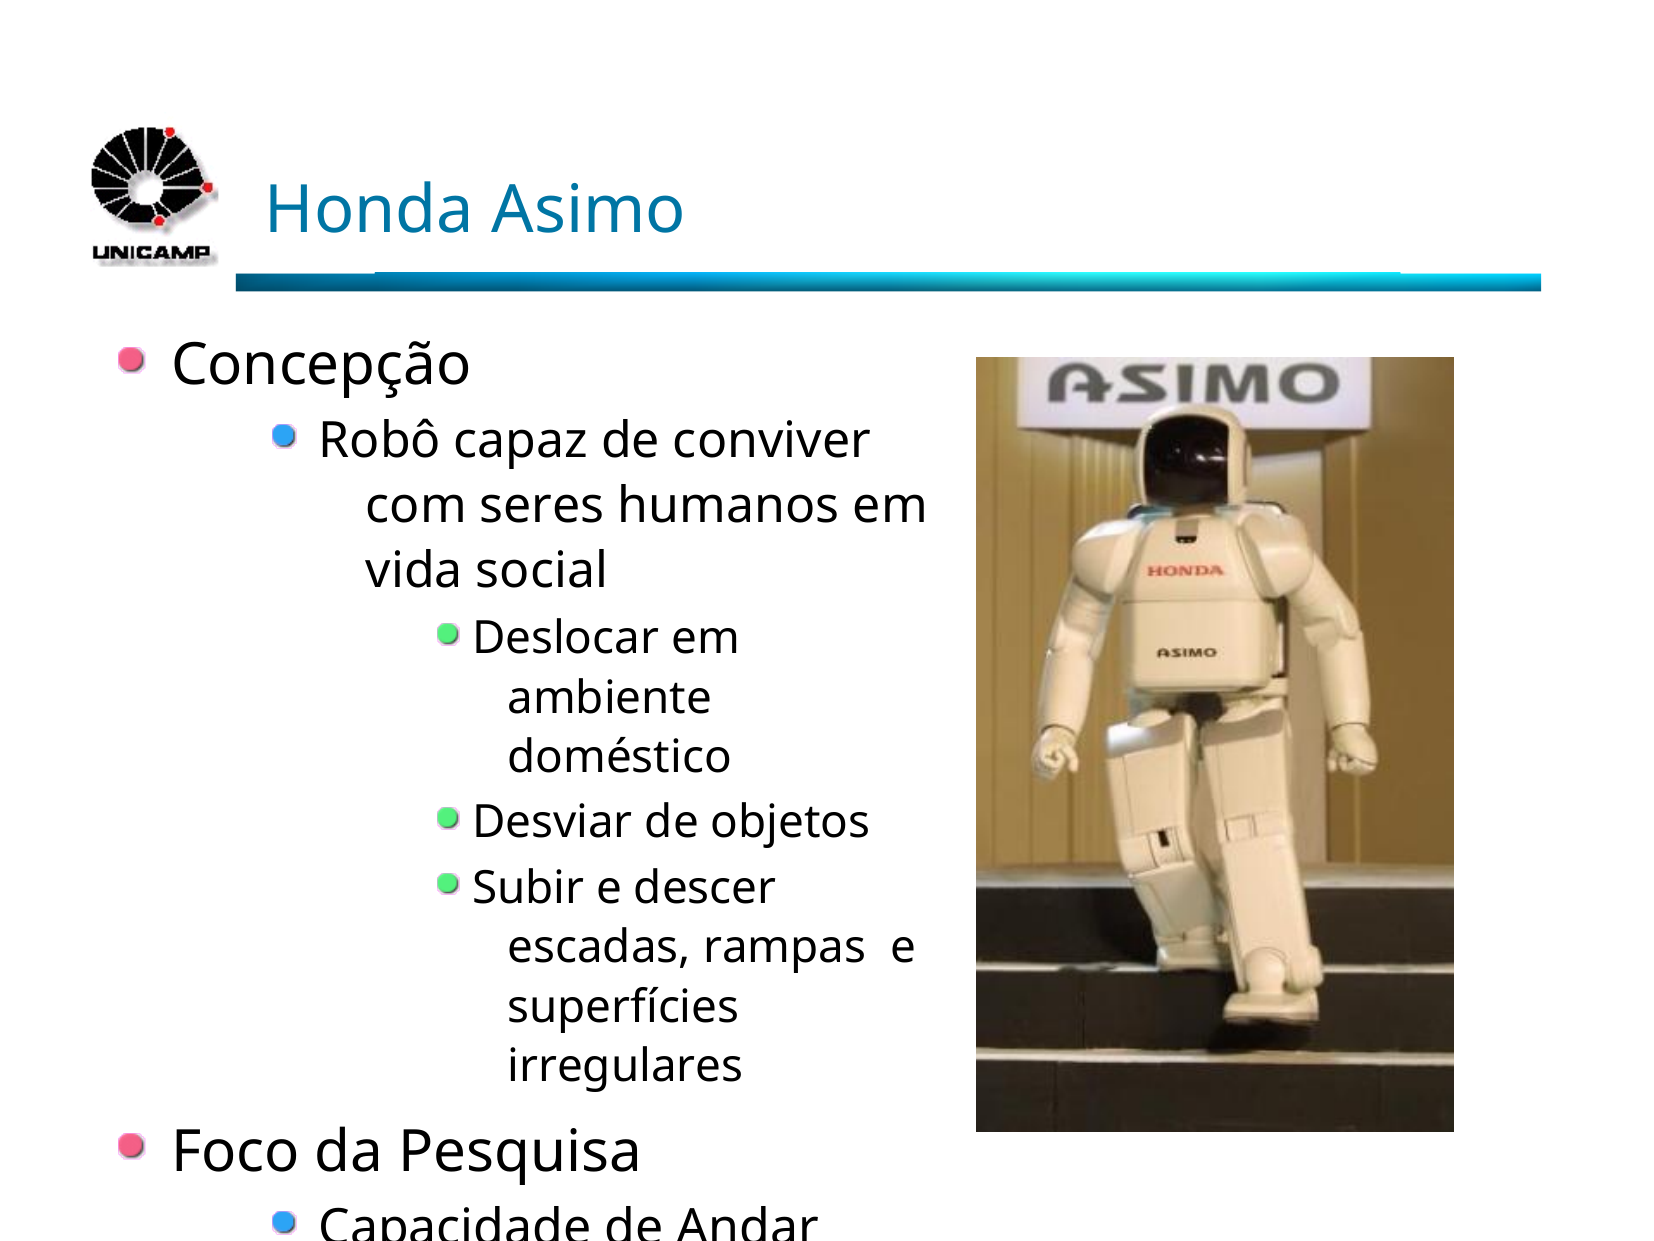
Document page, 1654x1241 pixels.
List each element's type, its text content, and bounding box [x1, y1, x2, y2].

title Honda Asimo [264, 42, 1534, 250]
picture [117, 1152, 147, 1161]
picture [271, 1210, 298, 1236]
list Concepção Robô capaz de conviver com seres humanos em vida social Deslocar em ambiente doméstico Desviar de objetos Subir e descer escadas, rampas e superfícies irregulares Foco da Pesquisa Capacidade de Andar Juntas imitando articulações Amortecimento de impacto Estabilidade quando empurrado [82, 324, 944, 1152]
picture [125, 272, 1654, 295]
picture [976, 357, 1454, 1132]
